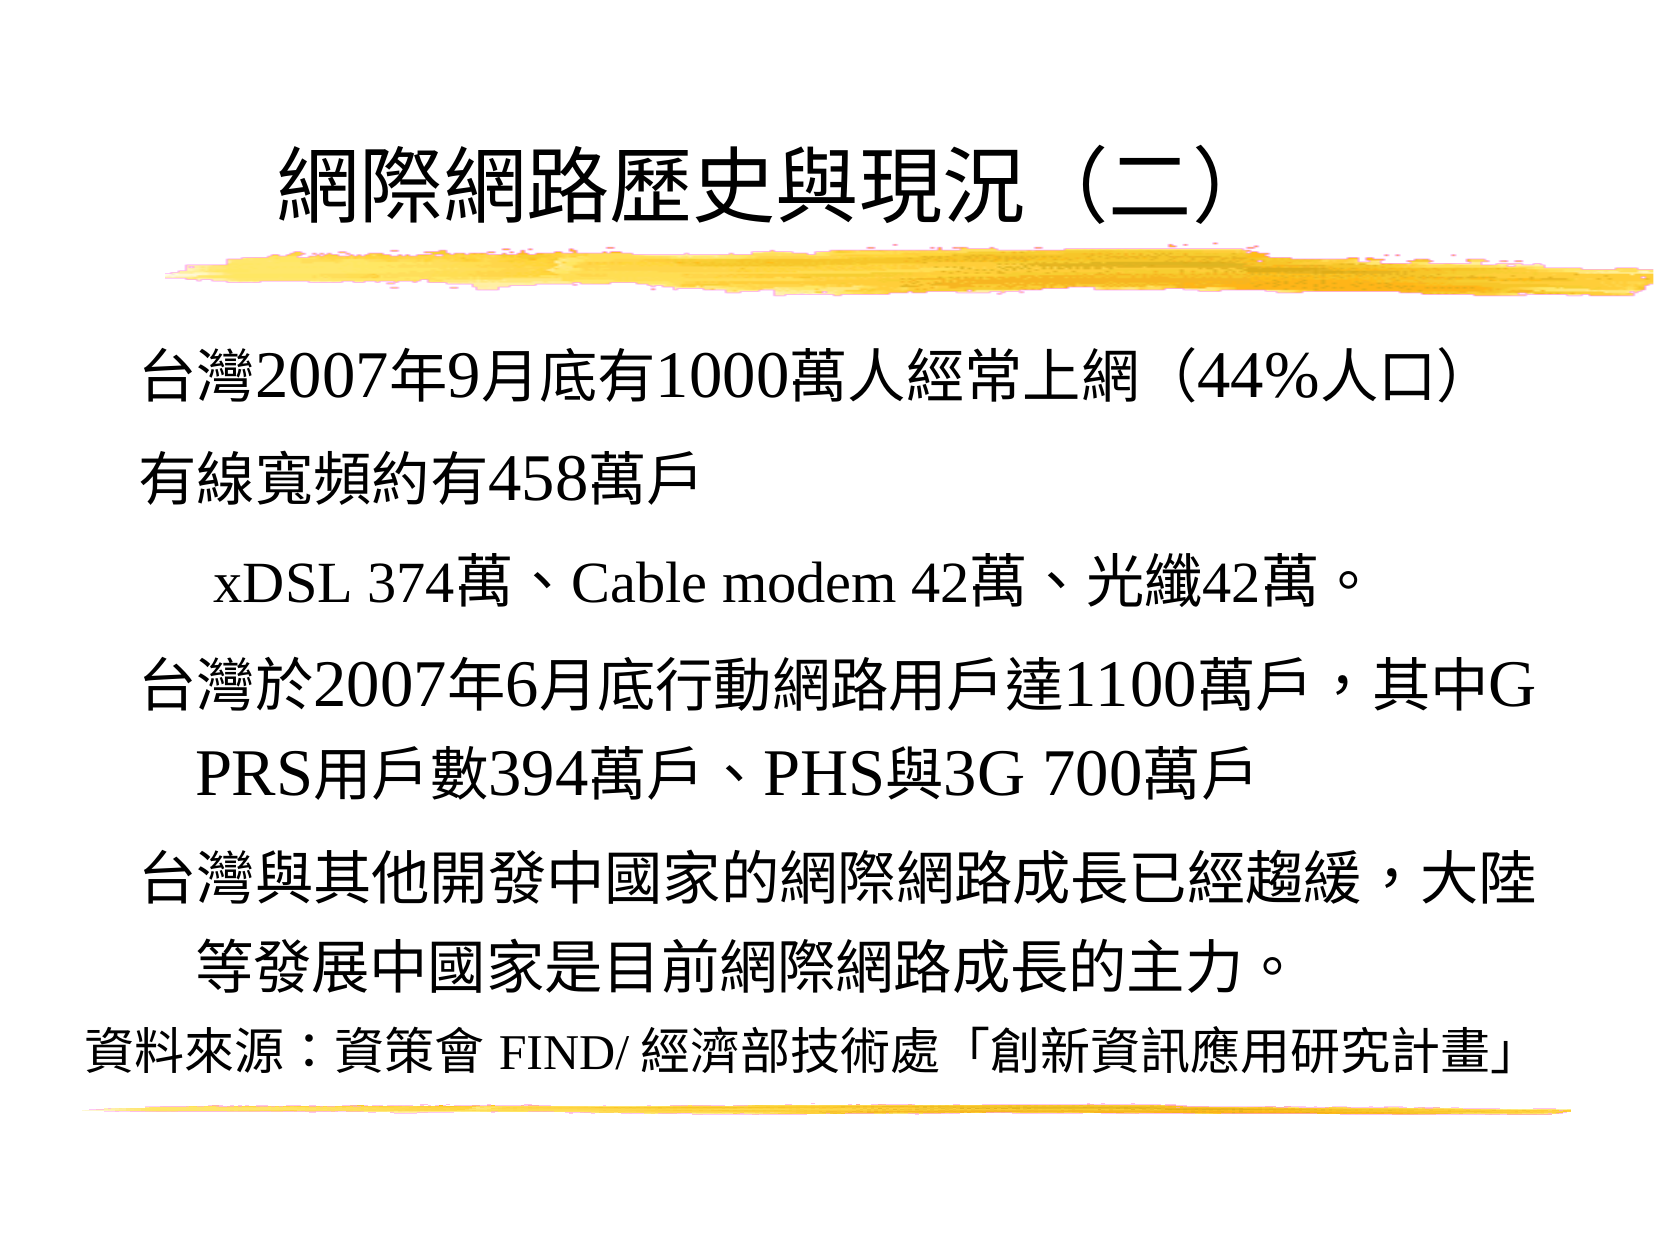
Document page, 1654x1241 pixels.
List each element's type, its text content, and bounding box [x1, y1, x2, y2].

title 網際網路歷史與現況（二） [73, 25, 1479, 249]
picture [82, 1102, 1571, 1117]
picture [165, 237, 1654, 308]
text_box 資料來源：資策會FIND/經濟部技術處「創新資訊應用研究計畫」 [84, 1006, 1539, 1068]
list 台灣2007年9月底有1000萬人經常上網（44%人口） 有線寬頻約有458萬戶 xDSL 374萬、Cable modem 42萬、光纖42萬。 台灣於2007年6月底行動網路用戶達1100萬戶，其中GPRS用戶數394萬戶、PHS與3G 700萬戶 台灣與其他開發中國家的網際網路成長已經趨緩，大陸等發展中國家是目前網際網路成長的主力。 [124, 316, 1587, 1078]
